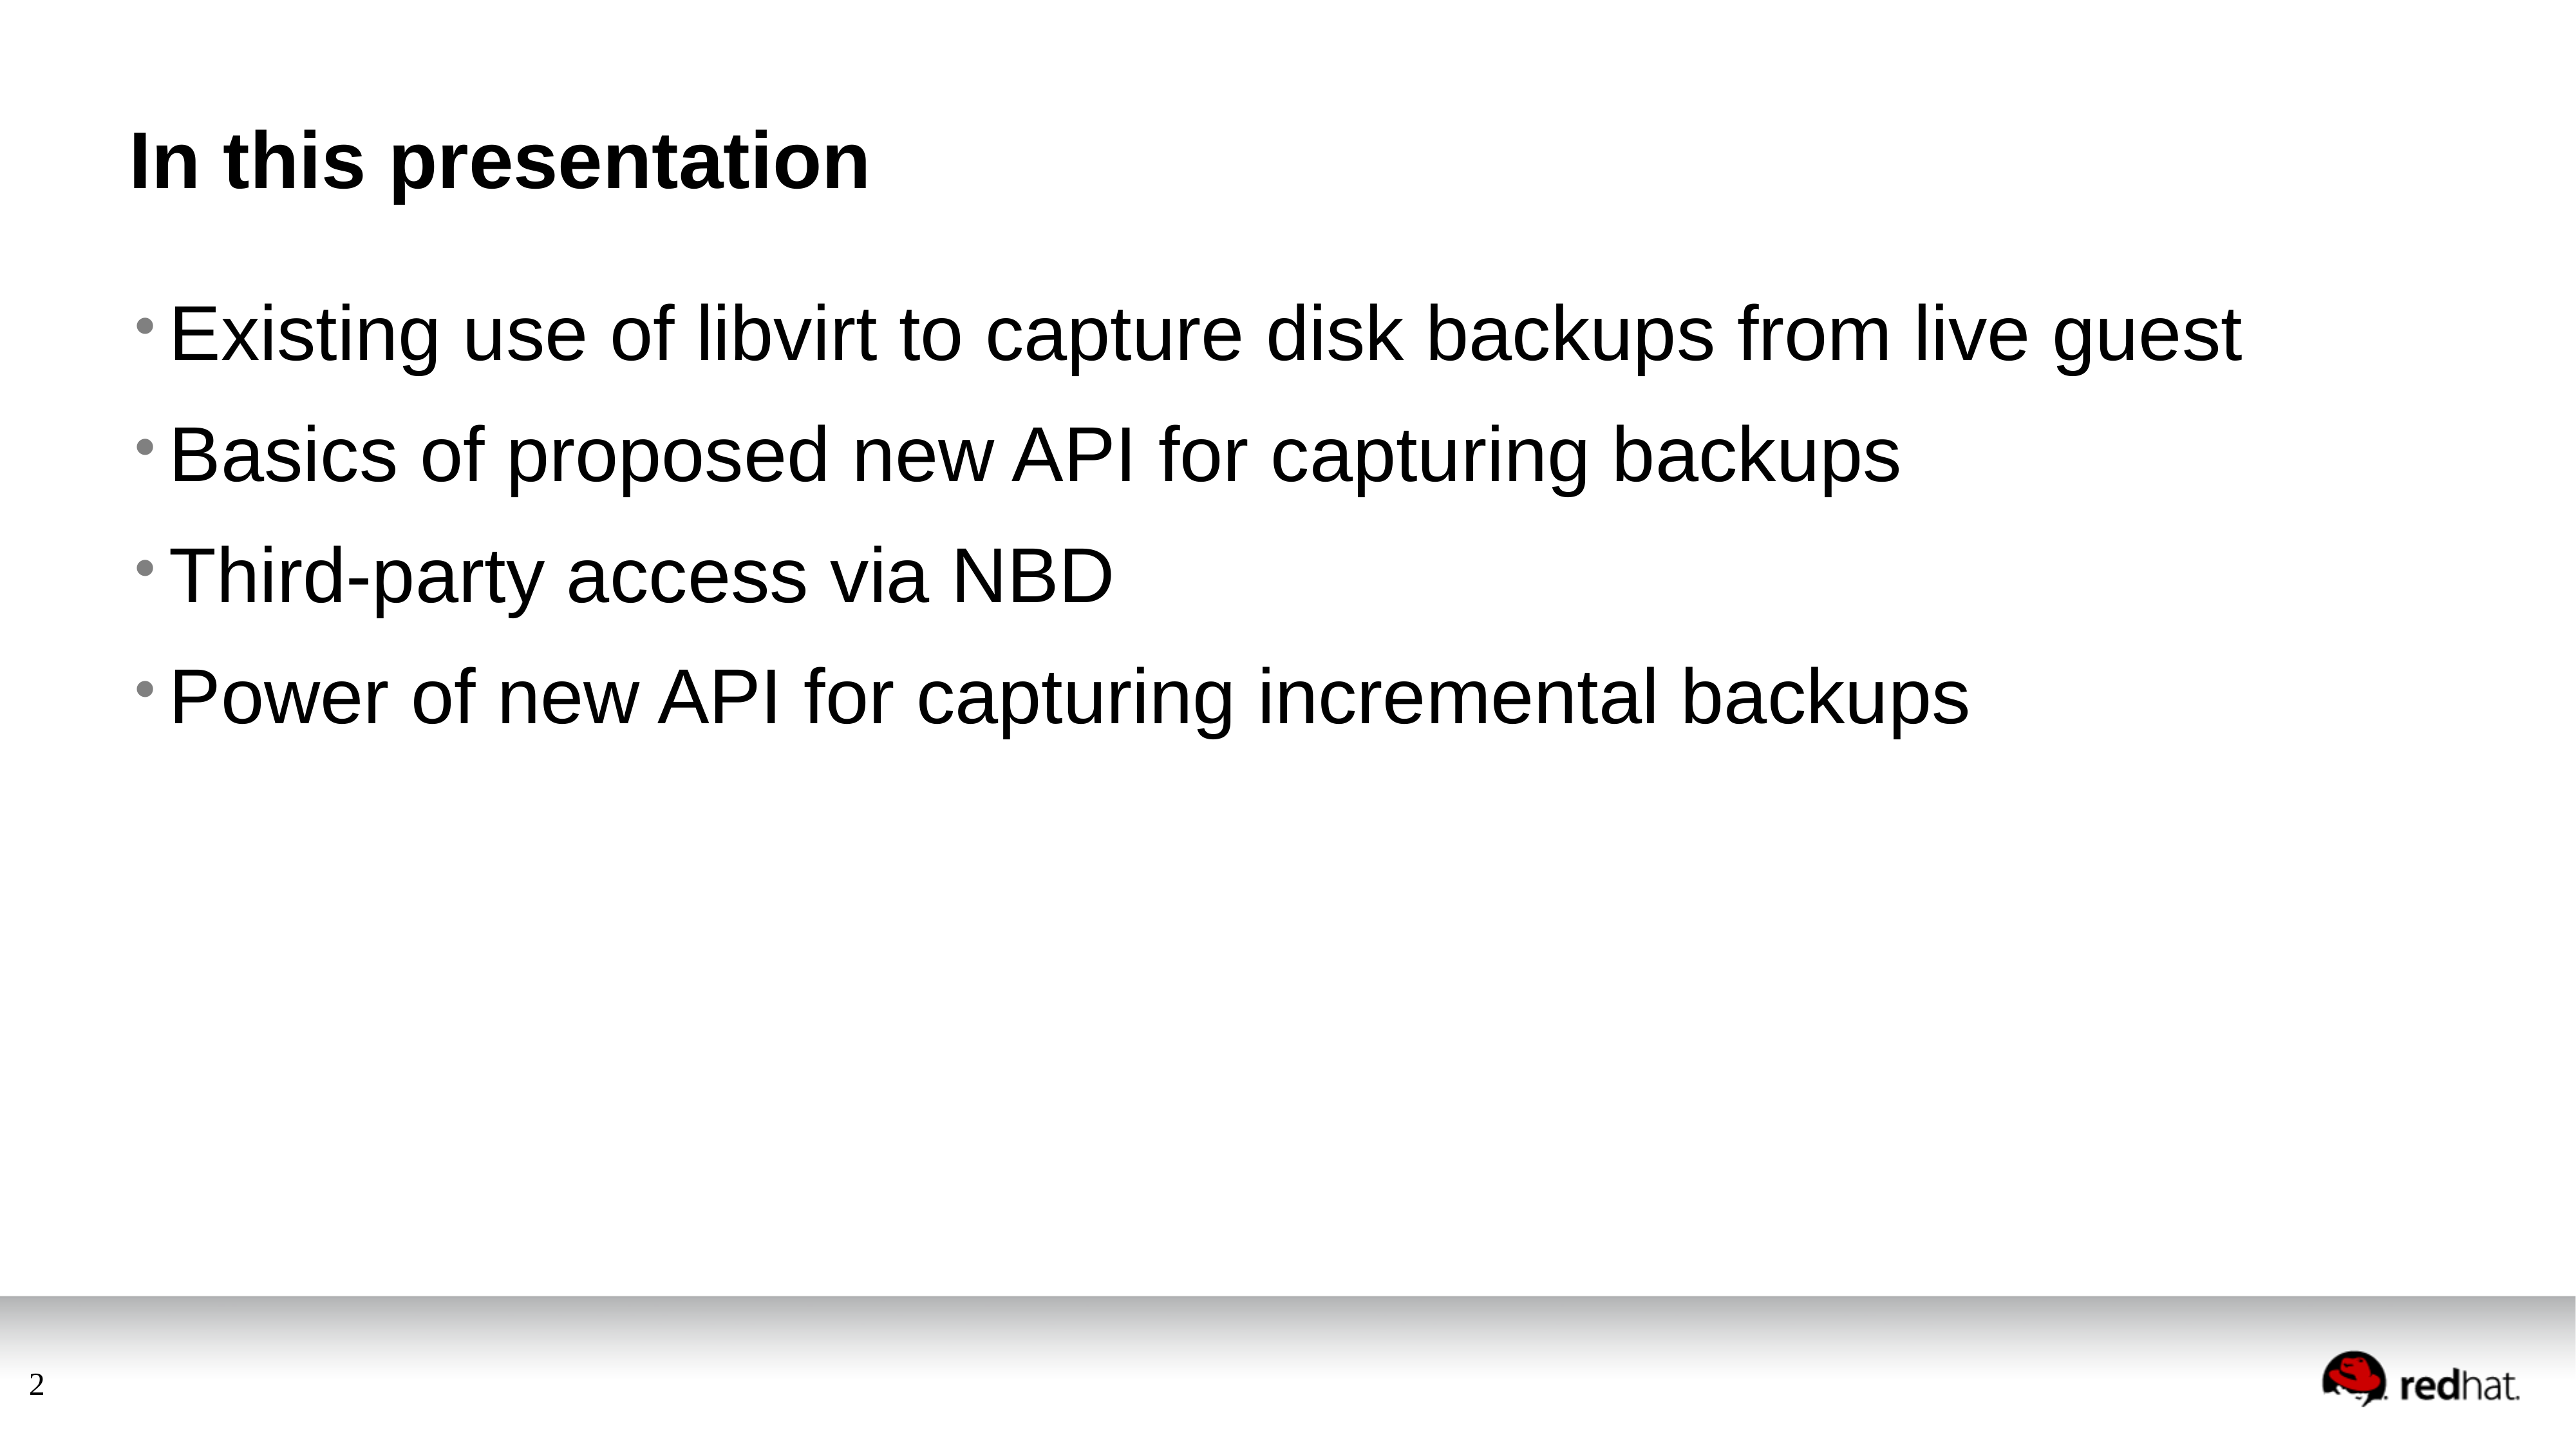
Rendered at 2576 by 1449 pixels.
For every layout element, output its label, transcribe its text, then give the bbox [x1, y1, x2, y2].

list Existing use of libvirt to capture disk backups from live guest Basics of proposed new API for capturing backups Third-party access via NBD Power of new API for capturing incremental backups [123, 289, 2425, 1209]
picture [0, 0, 2576, 1446]
title In this presentation [129, 100, 2261, 222]
text_box 2 [19, 1362, 107, 1408]
